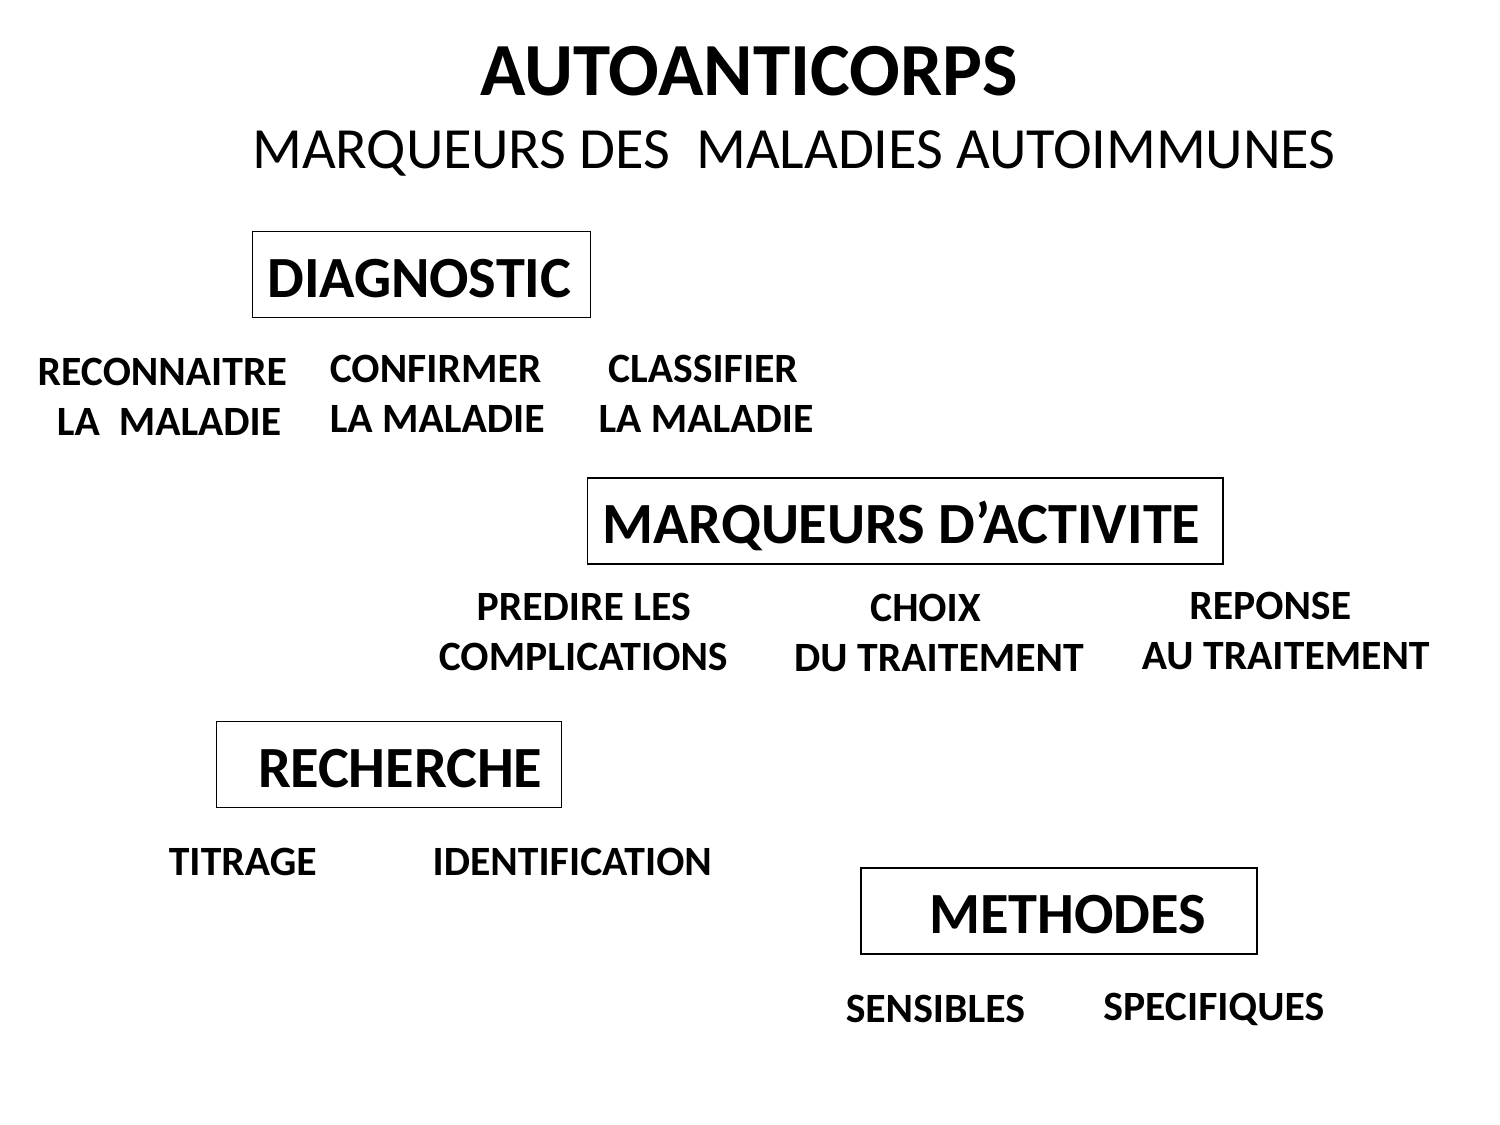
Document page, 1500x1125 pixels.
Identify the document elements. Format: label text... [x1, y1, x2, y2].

text_box REPONSE AU TRAITEMENT [1126, 570, 1455, 687]
text_box METHODES [861, 868, 1257, 954]
text_box RECHERCHE [216, 721, 562, 808]
text_box CLASSIFIER LA MALADIE [583, 332, 831, 449]
text_box MARQUEURS DES MALADIES AUTOIMMUNES [237, 102, 1366, 189]
text_box PREDIRE LES COMPLICATIONS [414, 571, 779, 688]
text_box DIAGNOSTIC [252, 231, 591, 318]
text_box CONFIRMER LA MALADIE [314, 333, 563, 450]
text_box SPECIFIQUES [1088, 971, 1342, 1037]
text_box IDENTIFICATION [417, 826, 730, 893]
text_box AUTOANTICORPS [465, 13, 1039, 102]
text_box TITRAGE [153, 826, 333, 893]
text_box MARQUEURS D’ACTIVITE [587, 478, 1223, 564]
text_box RECONNAITRE LA MALADIE [22, 336, 314, 453]
text_box CHOIX DU TRAITEMENT [779, 571, 1148, 688]
text_box SENSIBLES [830, 973, 1043, 1039]
